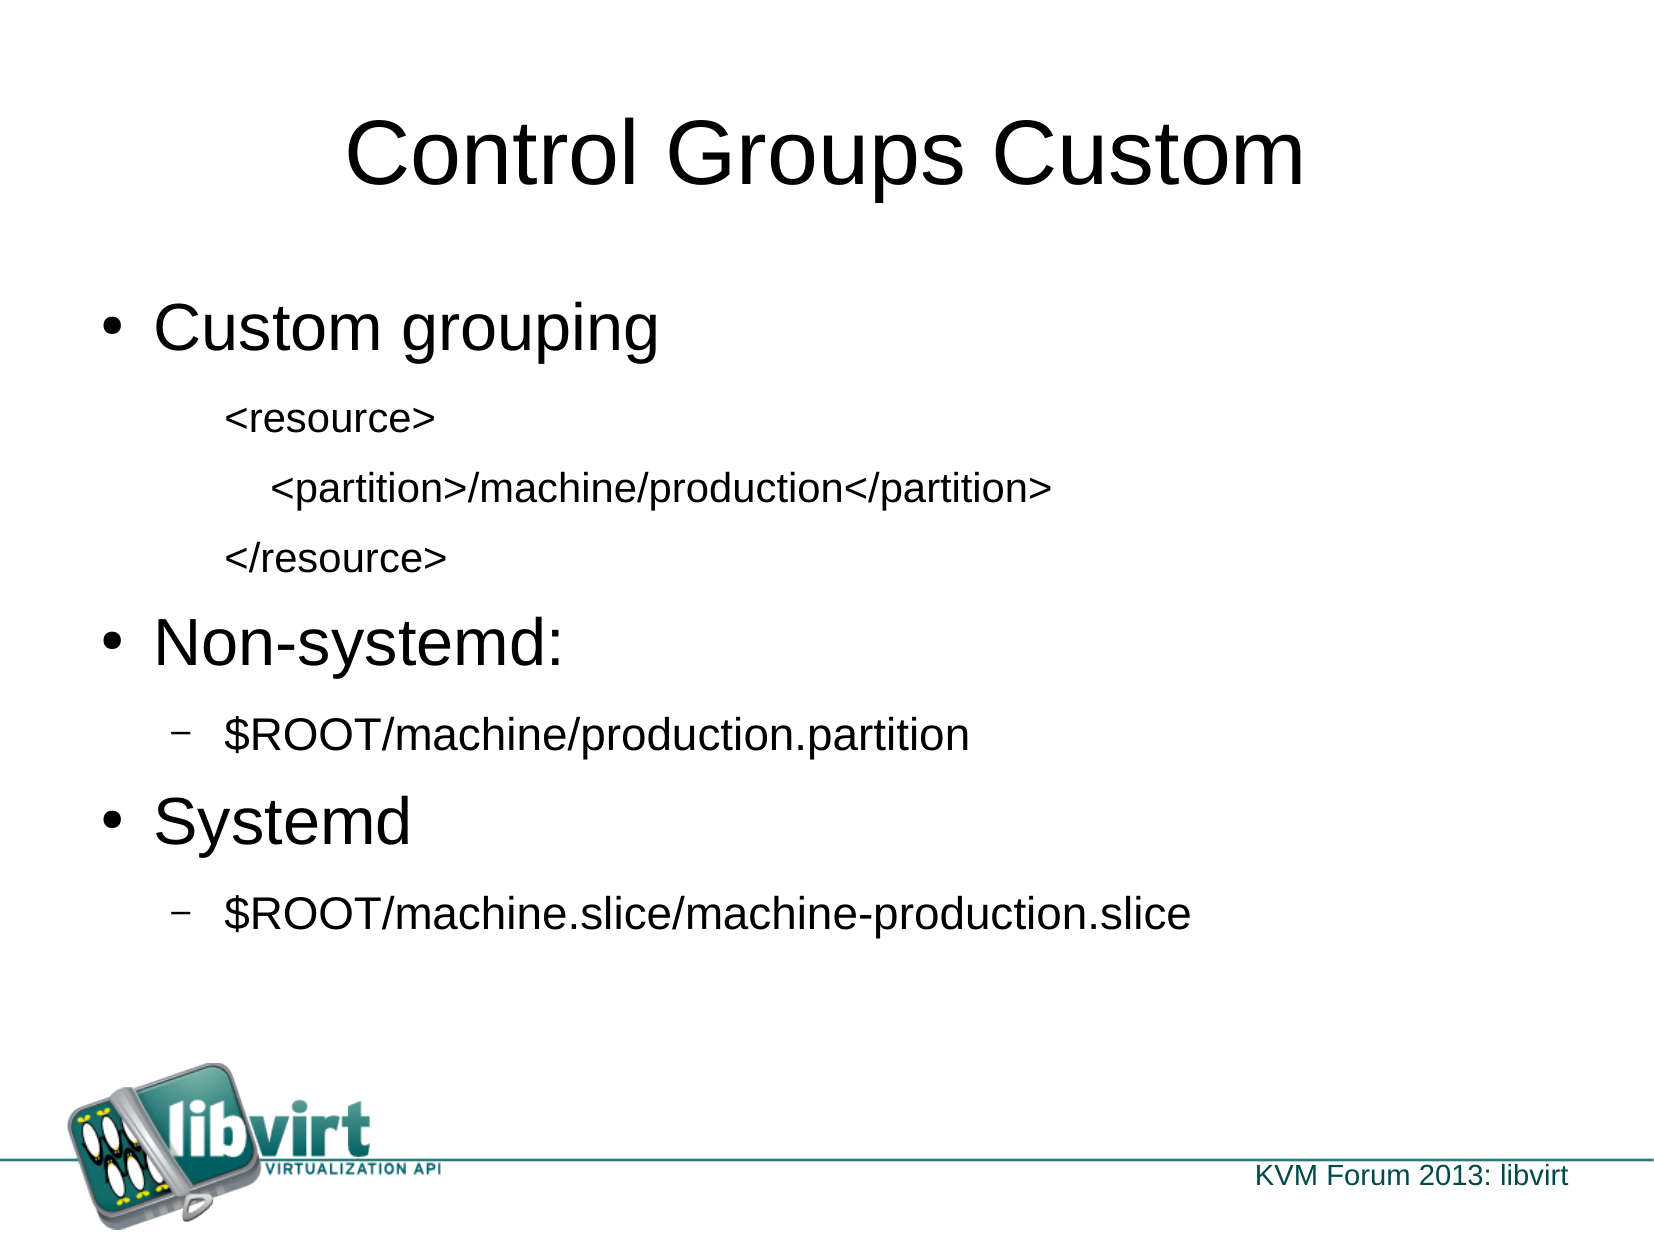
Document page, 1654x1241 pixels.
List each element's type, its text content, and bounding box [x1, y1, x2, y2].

list Custom grouping <resource> <partition>/machine/production</partition> </resource> Non-systemd: $ROOT/machine/production.partition Systemd $ROOT/machine.slice/machine-production.slice [82, 290, 1571, 1010]
picture [0, 1063, 1654, 1230]
title Control Groups Custom [82, 49, 1571, 257]
